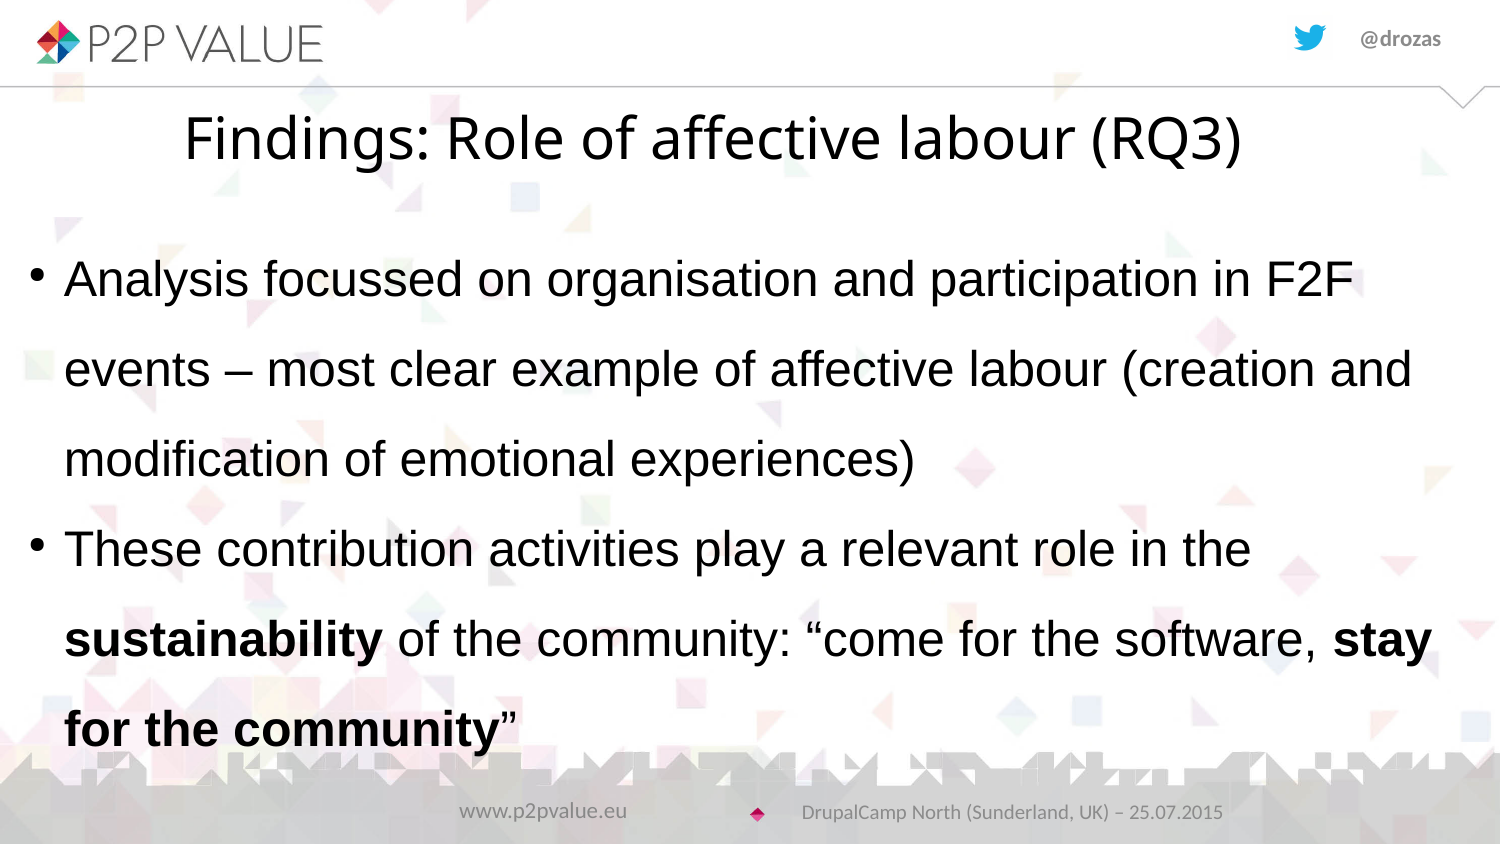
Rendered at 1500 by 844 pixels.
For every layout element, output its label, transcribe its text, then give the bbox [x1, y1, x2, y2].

subtitle Analysis focussed on organisation and participation in F2F events – most clear example of affective labour (creation and modification of emotional experiences) These contribution activities play a relevant role in the sustainability of the community: “come for the software, stay for the community” [15, 210, 1496, 766]
text_box @drozas [1333, 15, 1455, 60]
text_box DrupalCamp North (Sunderland, UK) – 25.07.2015 [788, 788, 1481, 834]
picture [0, 0, 1500, 844]
text_box www.p2pvalue.eu [453, 789, 672, 829]
title Findings: Role of affective labour (RQ3) [60, 92, 1366, 181]
